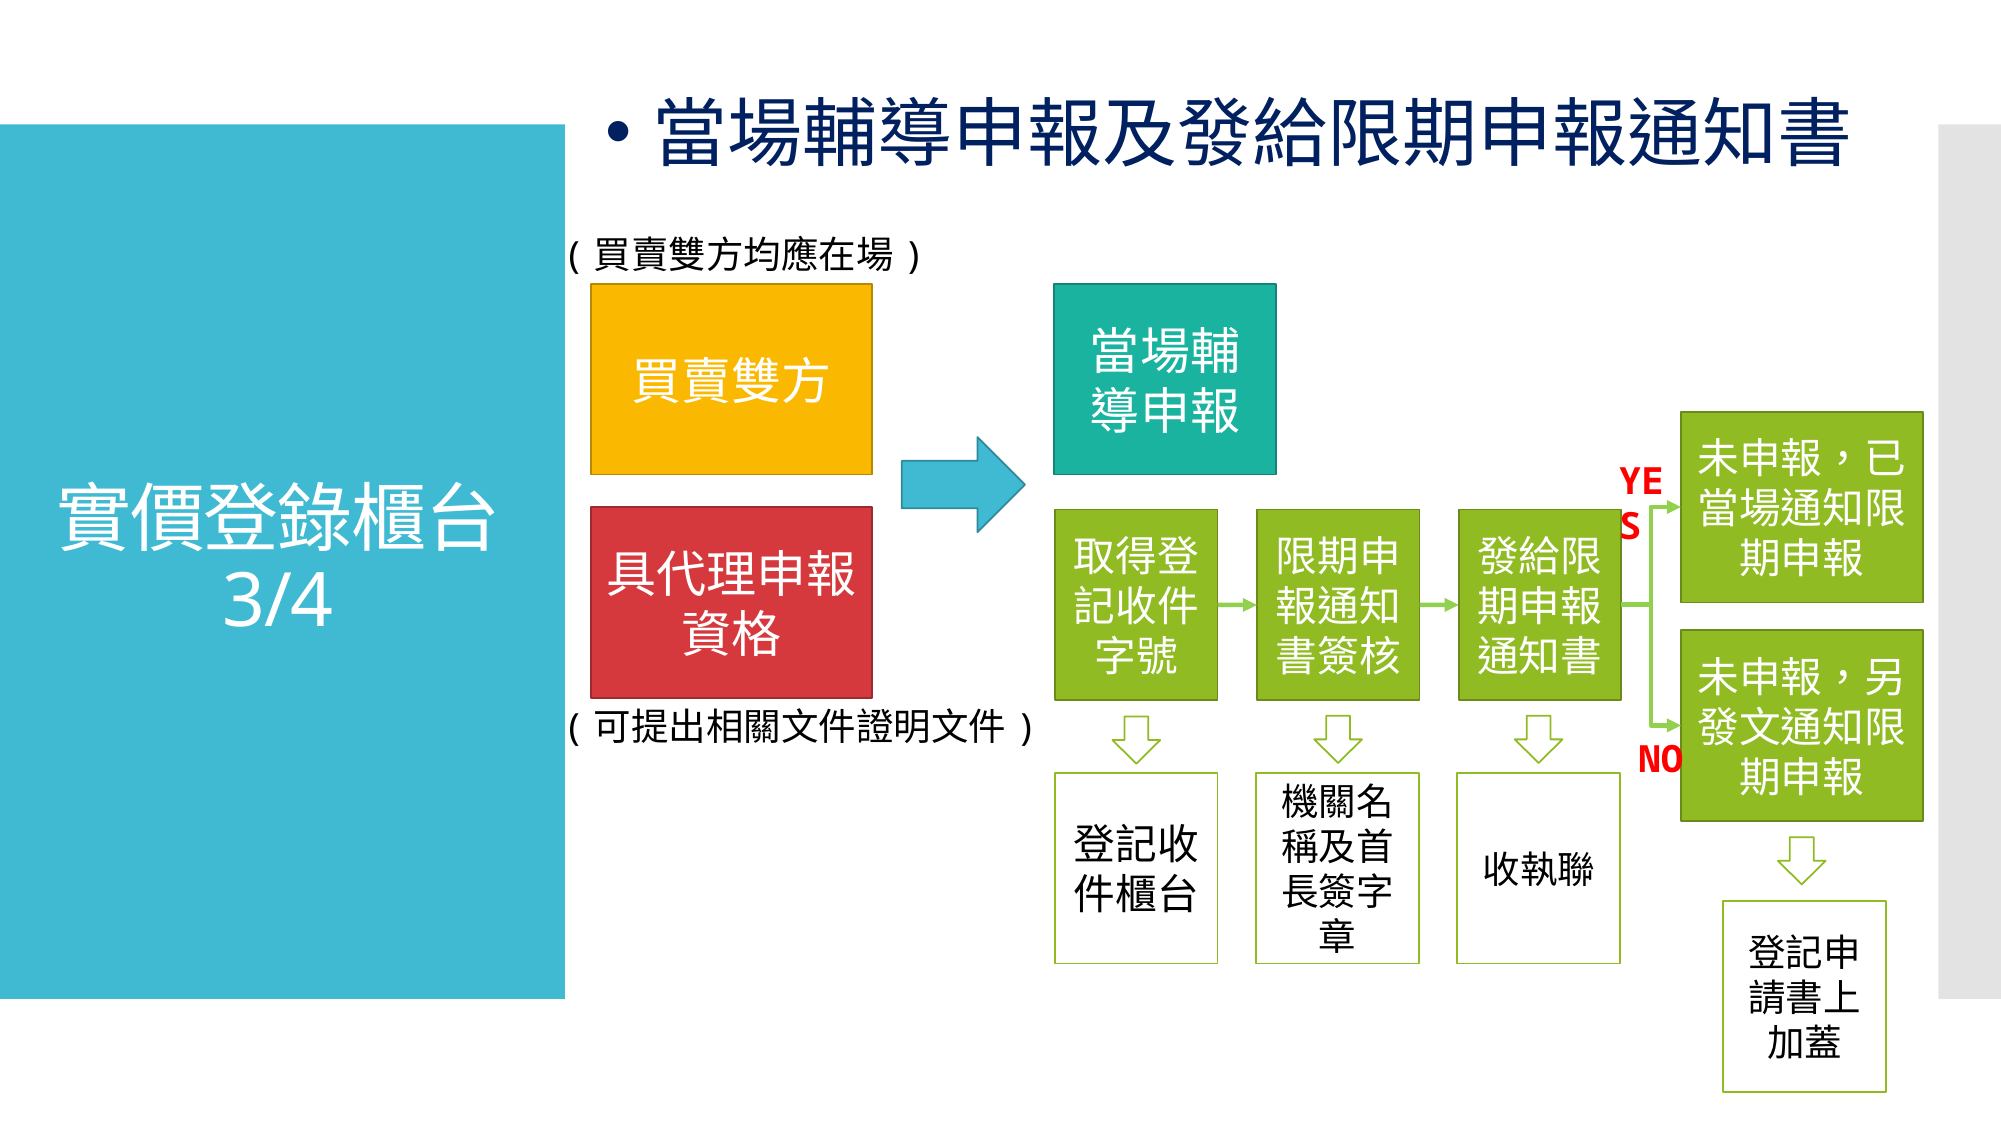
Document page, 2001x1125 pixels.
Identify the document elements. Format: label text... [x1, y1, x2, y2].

text_box [1777, 837, 1826, 885]
text_box YES [1604, 449, 1699, 555]
text_box [1514, 715, 1563, 763]
text_box 當場輔導申報 [1053, 283, 1277, 475]
text_box [901, 437, 1026, 533]
text_box [1112, 716, 1161, 764]
text_box 機關名稱及首長簽字章 [1256, 772, 1419, 964]
text_box 當場輔導申報及發給限期申報通知書 [591, 78, 1908, 184]
text_box (買賣雙方均應在場) [547, 223, 1069, 284]
text_box 發給限期申報通知書 [1458, 509, 1622, 701]
text_box 登記申請書上加蓋 [1723, 900, 1886, 1092]
text_box [1314, 715, 1362, 763]
text_box 限期申報通知書簽核 [1256, 509, 1420, 701]
text_box NO [1623, 727, 1718, 788]
text_box 登記收件櫃台 [1055, 772, 1218, 964]
text_box 未申報，已當場通知限期申報 [1681, 411, 1923, 603]
title 實價登錄櫃台 3/4 [41, 184, 525, 940]
text_box 收執聯 [1457, 772, 1620, 964]
text_box 具代理申報資格 [591, 507, 872, 695]
text_box 買賣雙方 [591, 284, 872, 475]
text_box 取得登記收件字號 [1055, 509, 1218, 701]
text_box 未申報，另發文通知限期申報 [1681, 629, 1923, 821]
text_box (可提出相關文件證明文件) [547, 695, 1069, 756]
